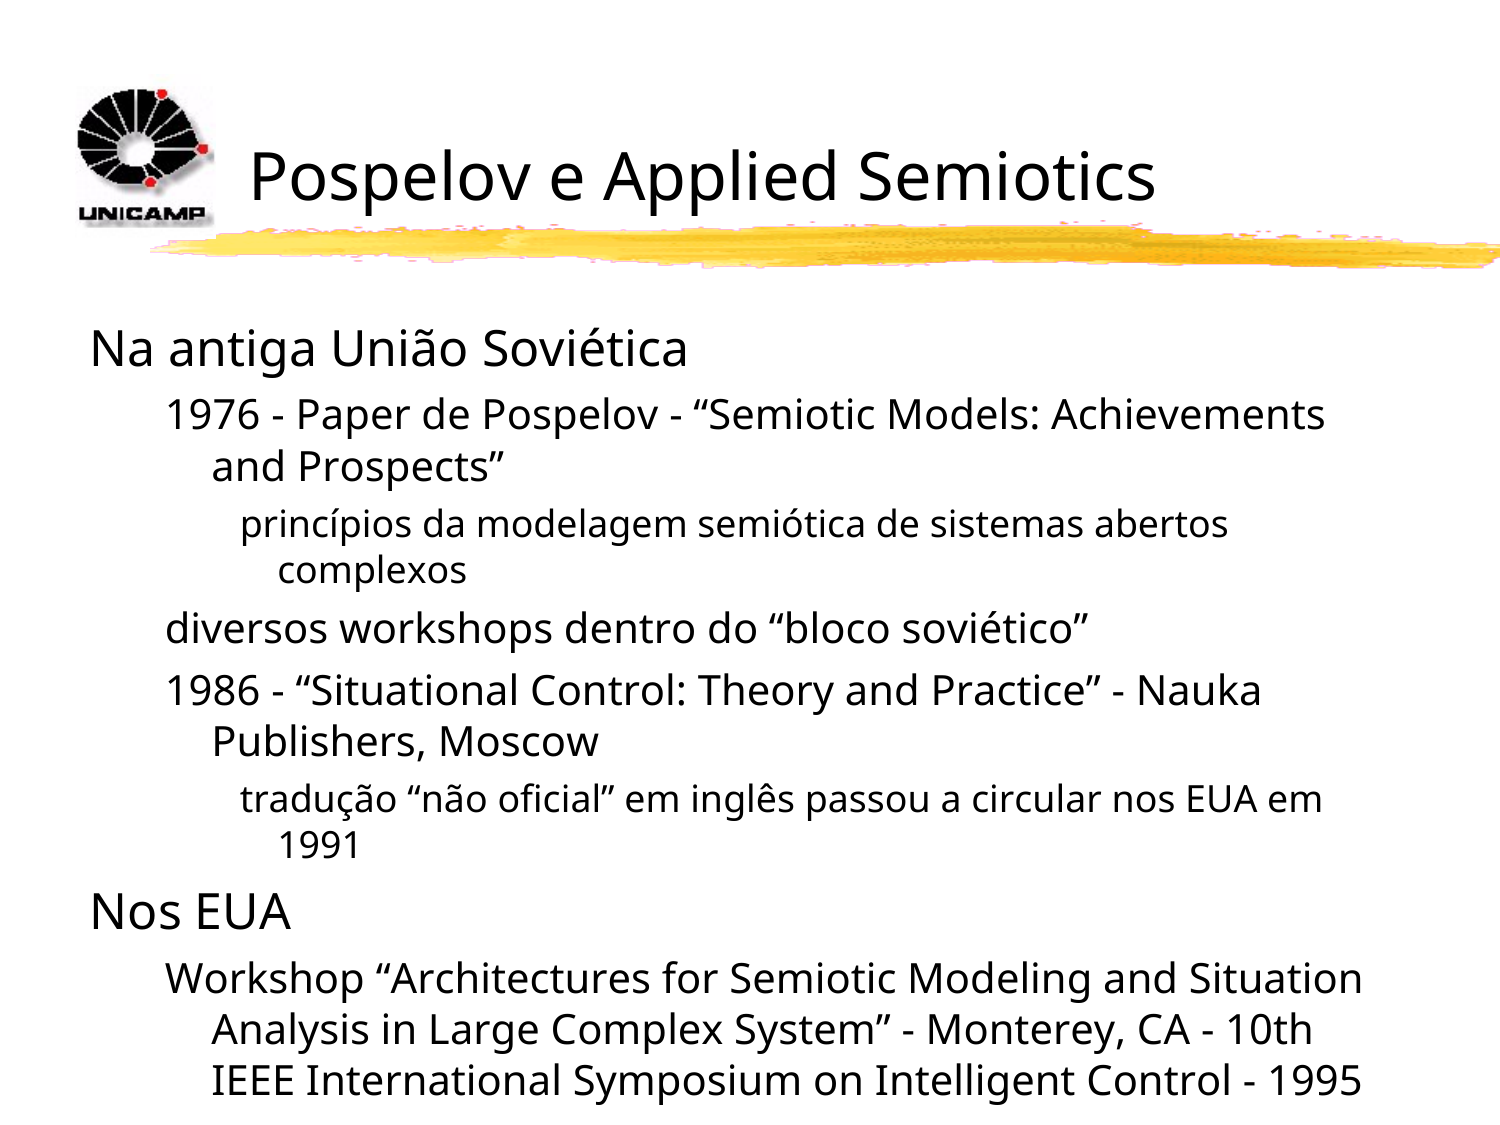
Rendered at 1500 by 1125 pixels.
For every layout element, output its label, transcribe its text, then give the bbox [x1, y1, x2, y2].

list Na antiga União Soviética 1976 - Paper de Pospelov - “Semiotic Models: Achievements and Prospects” princípios da modelagem semiótica de sistemas abertos complexos diversos workshops dentro do “bloco soviético” 1986 - “Situational Control: Theory and Practice” - Nauka Publishers, Moscow tradução “não oficial” em inglês passou a circular nos EUA em 1991 Nos EUA Workshop “Architectures for Semiotic Modeling and Situation Analysis in Large Complex System” - Monterey, CA - 10th IEEE International Symposium on Intelligent Control - 1995 [74, 309, 1417, 994]
title Pospelov e Applied Semiotics [233, 37, 1434, 225]
picture [75, 74, 1500, 279]
